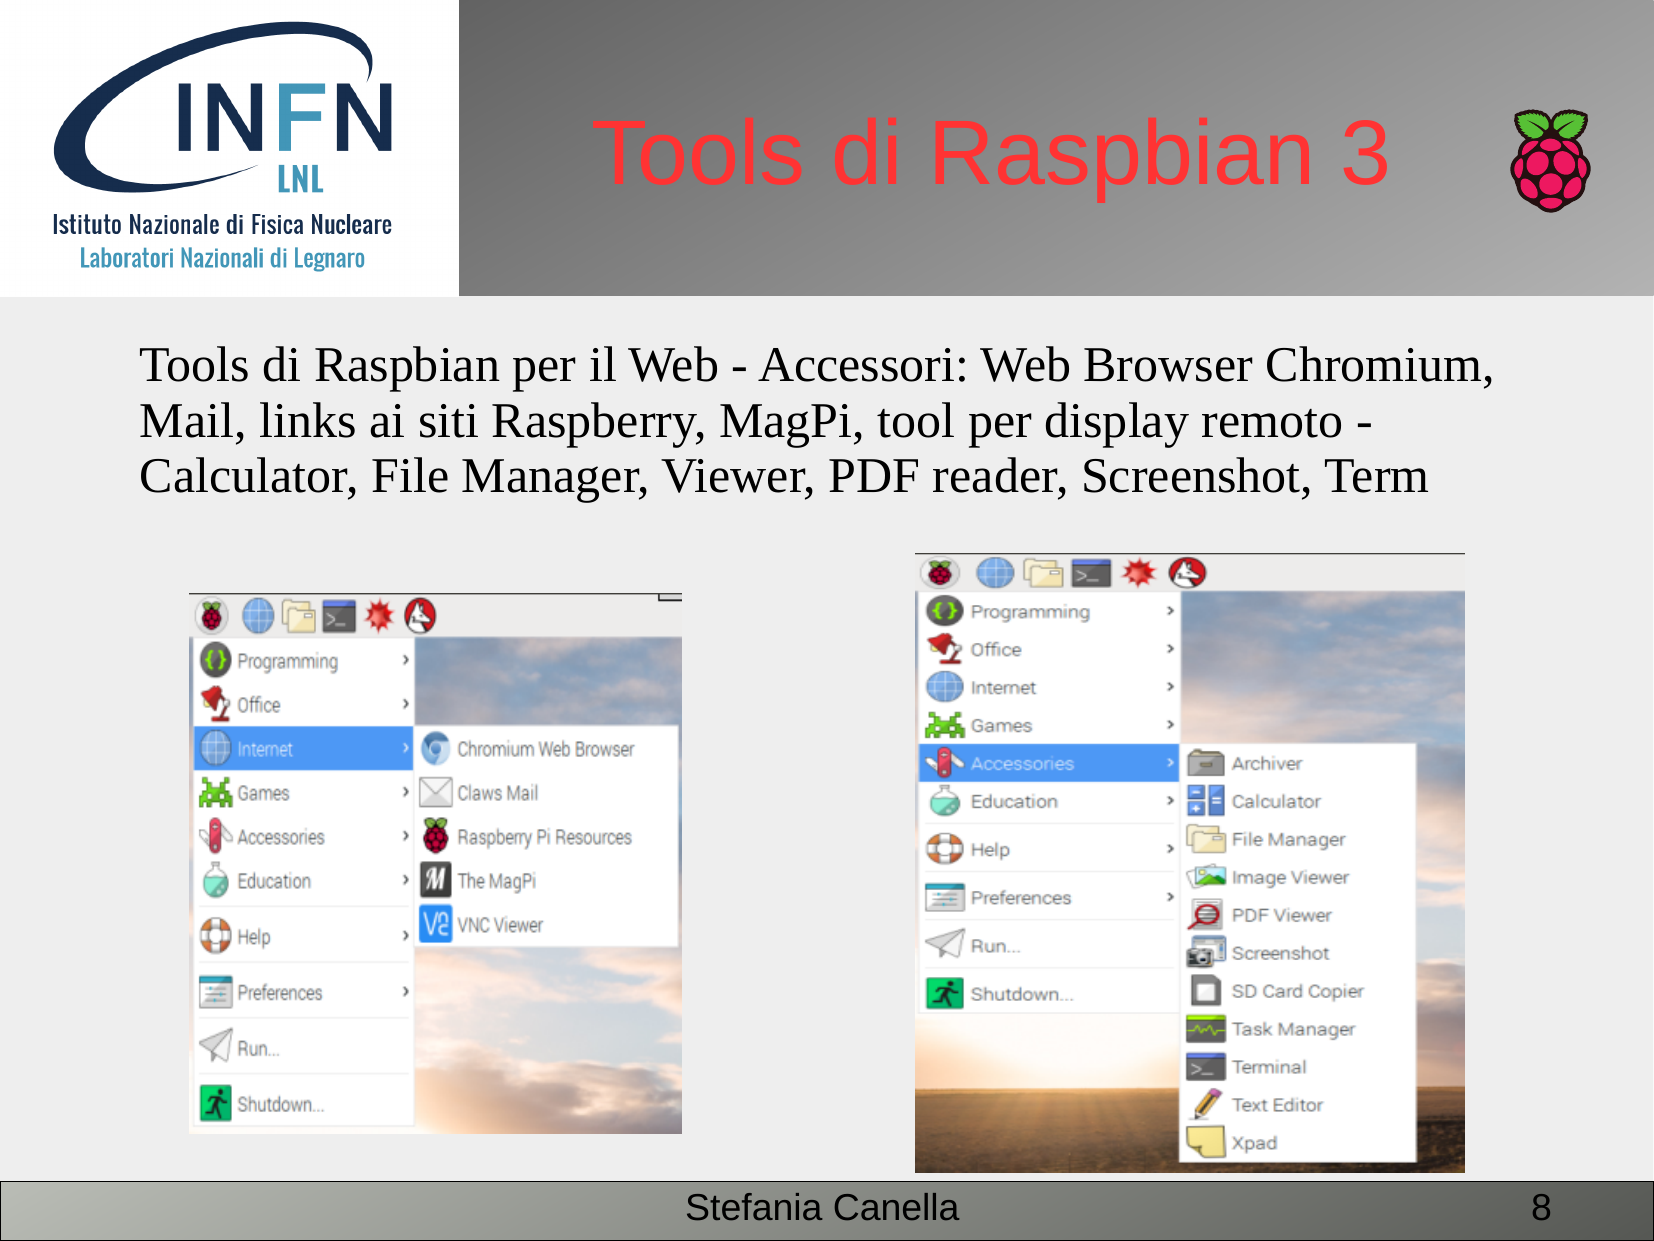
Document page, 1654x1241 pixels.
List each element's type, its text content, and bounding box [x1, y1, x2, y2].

subtitle Tools di Raspbian per il Web - Accessori: Web Browser Chromium, Mail, links ai siti Raspberry, MagPi, tool per display remoto - Calculator, File Manager, Viewer, PDF reader, Screenshot, Term [80, 329, 1573, 511]
text_box <number> [1516, 1178, 1654, 1241]
picture [0, 0, 459, 297]
picture [915, 553, 1465, 1173]
text_box [984, 1181, 1516, 1241]
picture [189, 593, 682, 1134]
text_box [459, 0, 1654, 296]
text_box Stefania Canella [670, 1178, 984, 1241]
title Tools di Raspbian 3 [459, 49, 1571, 257]
text_box [0, 1181, 670, 1241]
